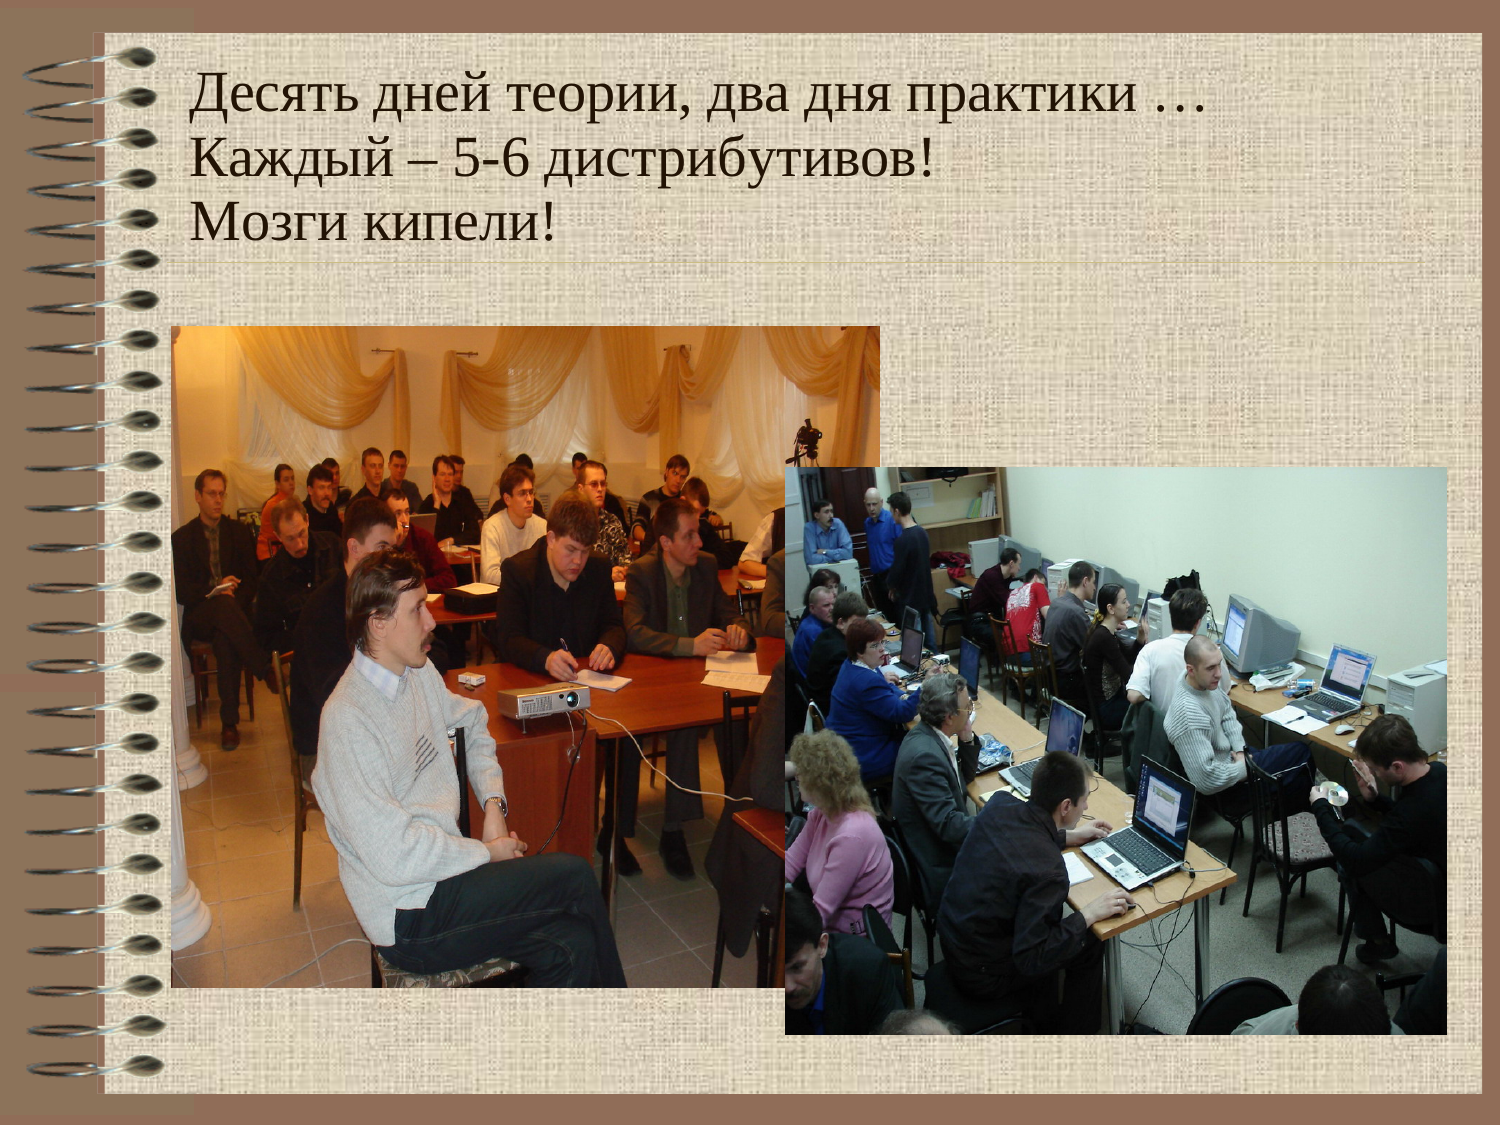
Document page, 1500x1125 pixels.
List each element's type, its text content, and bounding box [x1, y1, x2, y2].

title Десять дней теории, два дня практики … Каждый – 5-6 дистрибутивов! Мозги кипели! [174, 50, 1425, 263]
picture [0, 8, 1483, 1115]
